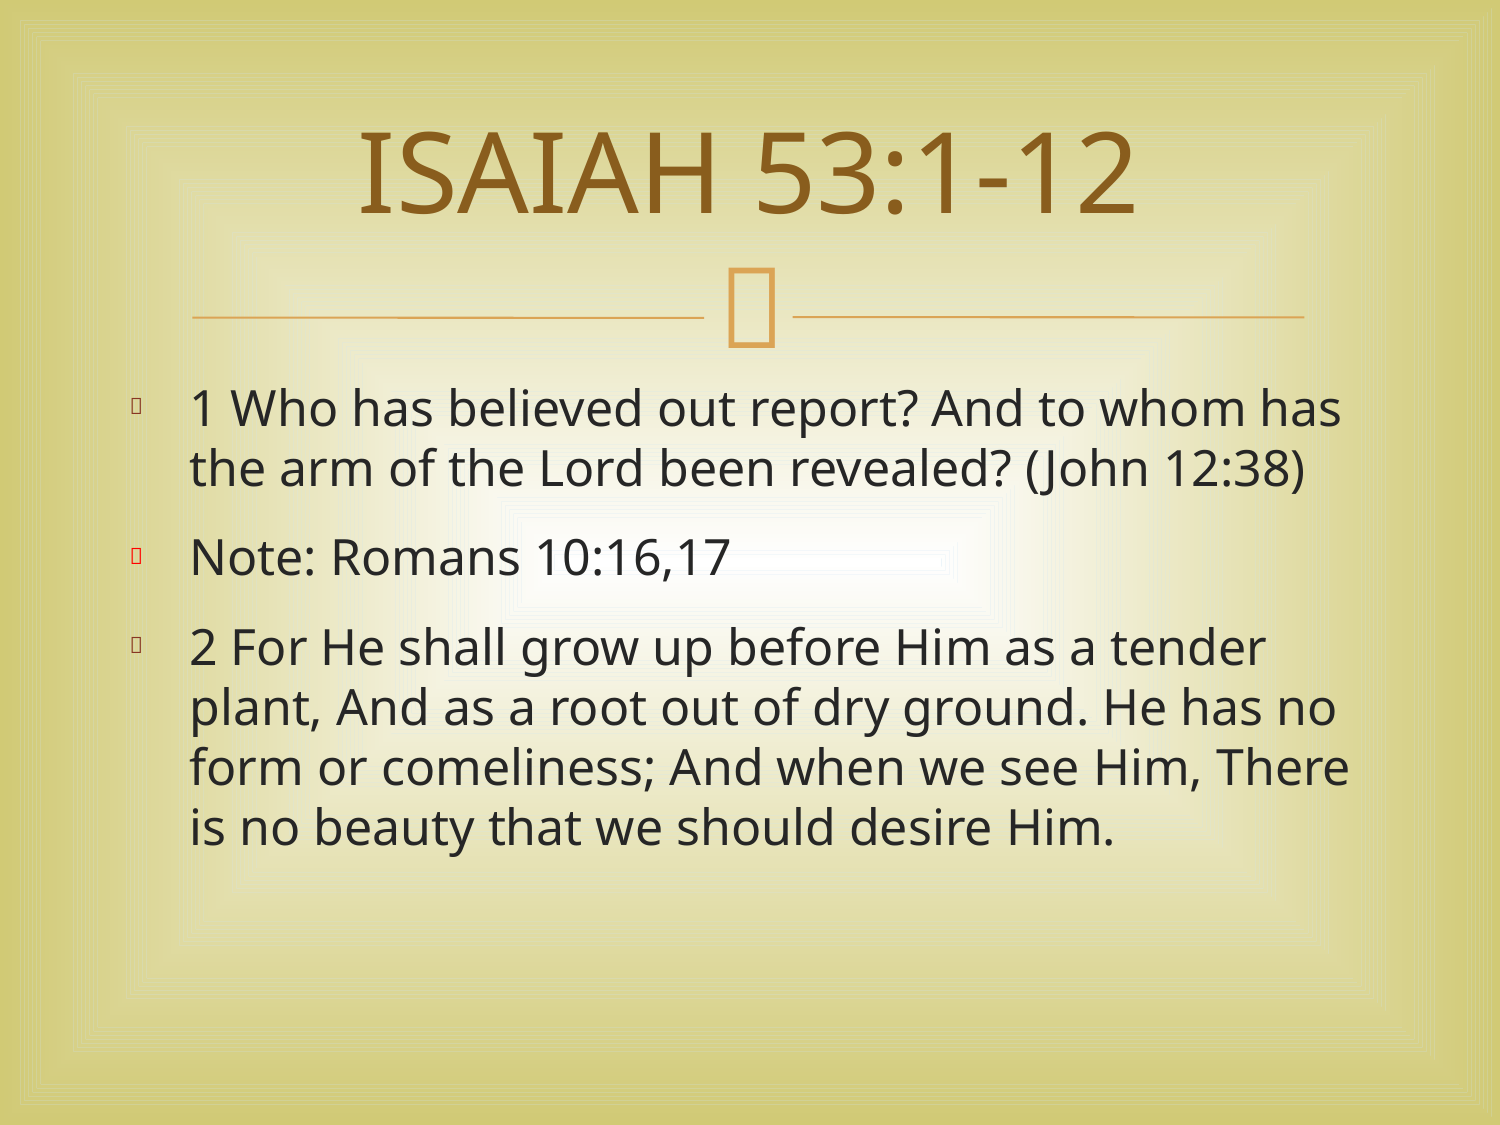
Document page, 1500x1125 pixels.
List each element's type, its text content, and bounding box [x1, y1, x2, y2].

title ISAIAH 53:1-12 [112, 93, 1386, 267]
list 1 Who has believed out report? And to whom has the arm of the Lord been revealed? (John 12:38) Note: Romans 10:16,17 2 For He shall grow up before Him as a tender plant, And as a root out of dry ground. He has no form or comeliness; And when we see Him, There is no beauty that we should desire Him. [114, 368, 1386, 1005]
